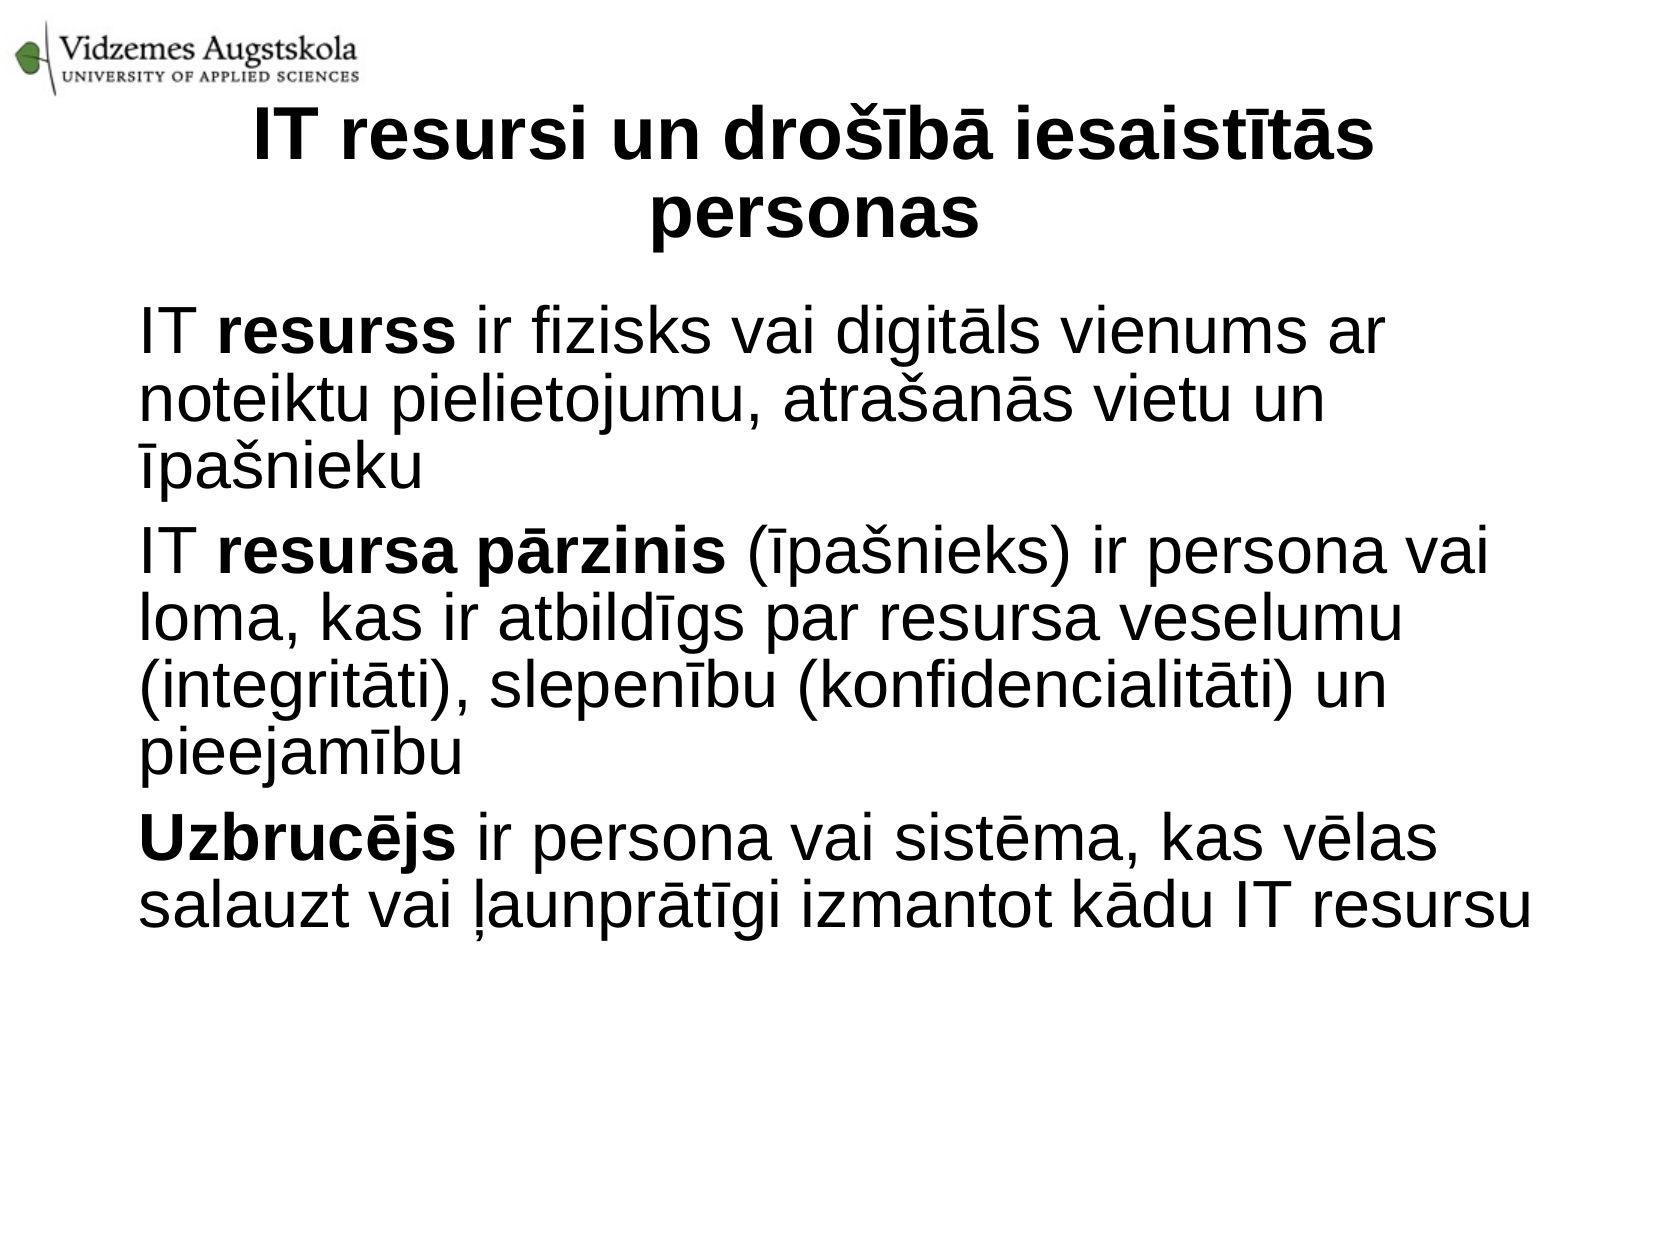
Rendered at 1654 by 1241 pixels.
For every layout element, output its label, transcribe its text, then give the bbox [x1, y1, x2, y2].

list IT resurss ir fizisks vai digitāls vienums ar noteiktu pielietojumu, atrašanās vietu un īpašnieku IT resursa pārzinis (īpašnieks) ir persona vai loma, kas ir atbildīgs par resursa veselumu (integritāti), slepenību (konfidencialitāti) un pieejamību Uzbrucējs ir persona vai sistēma, kas vēlas salauzt vai ļaunprātīgi izmantot kādu IT resursu [82, 295, 1569, 1166]
picture [5, 2, 368, 113]
title IT resursi un drošībā iesaistītās personas [106, 94, 1524, 257]
